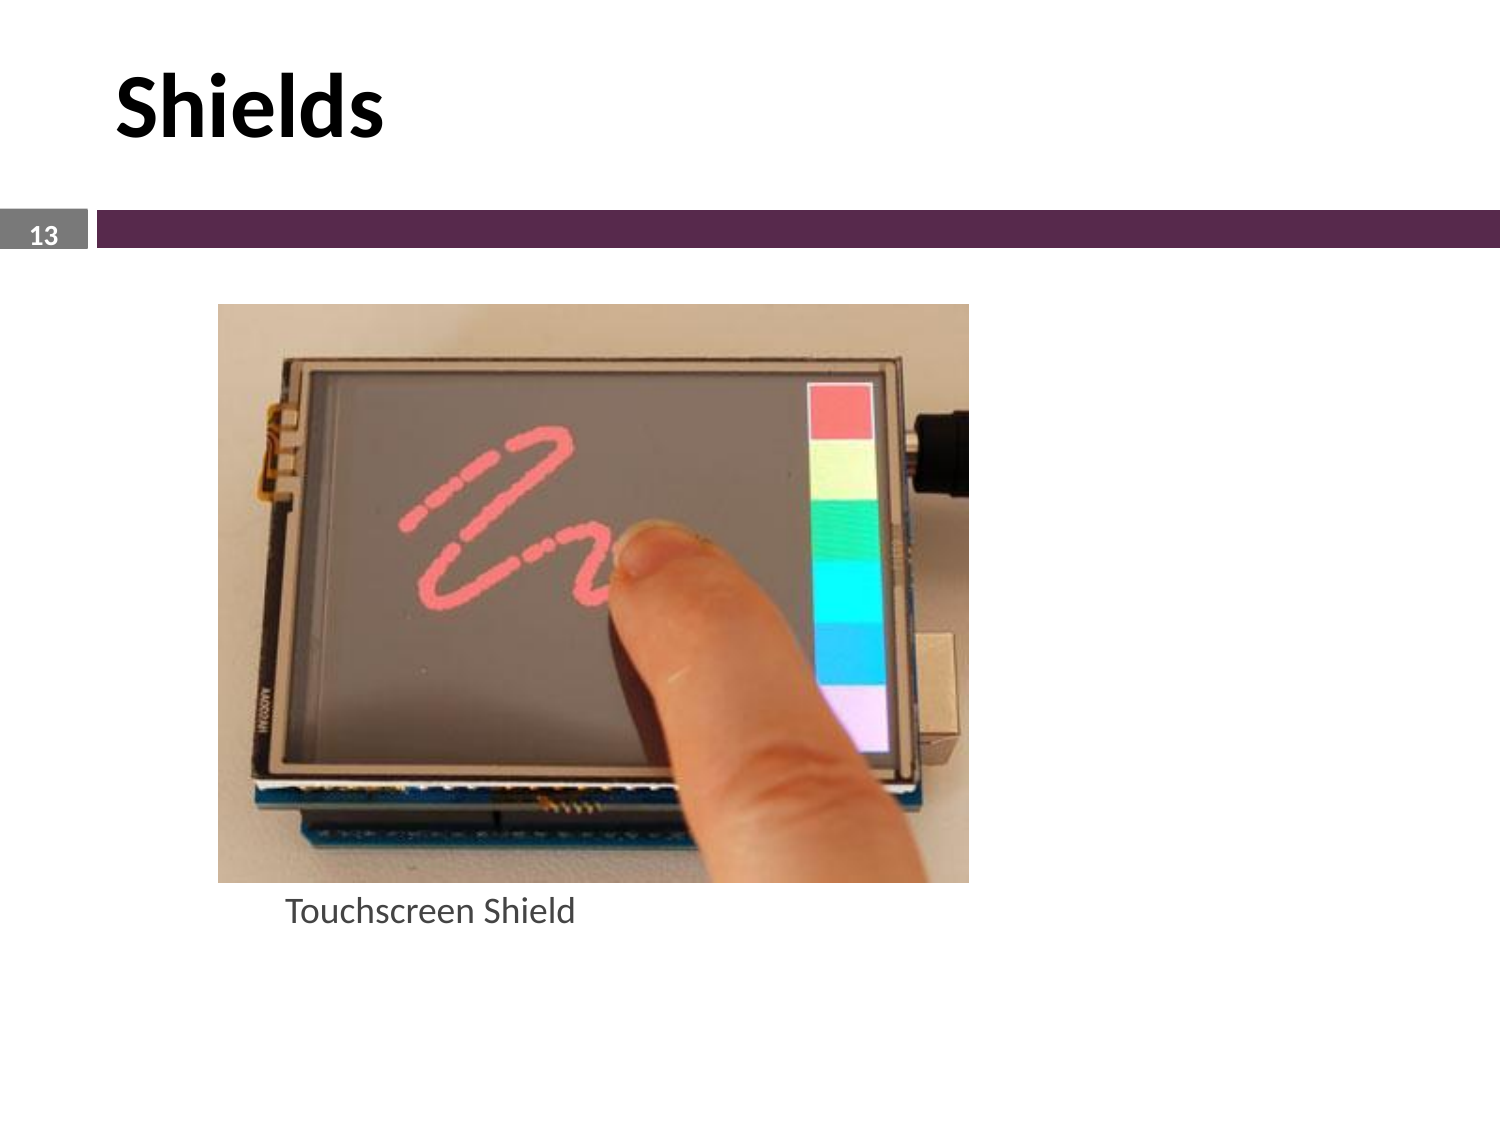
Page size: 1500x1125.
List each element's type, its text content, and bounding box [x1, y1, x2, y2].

text_box [0, 208, 88, 249]
text_box Touchscreen Shield [285, 889, 787, 948]
picture [218, 304, 969, 883]
title Shields [100, 19, 1438, 182]
